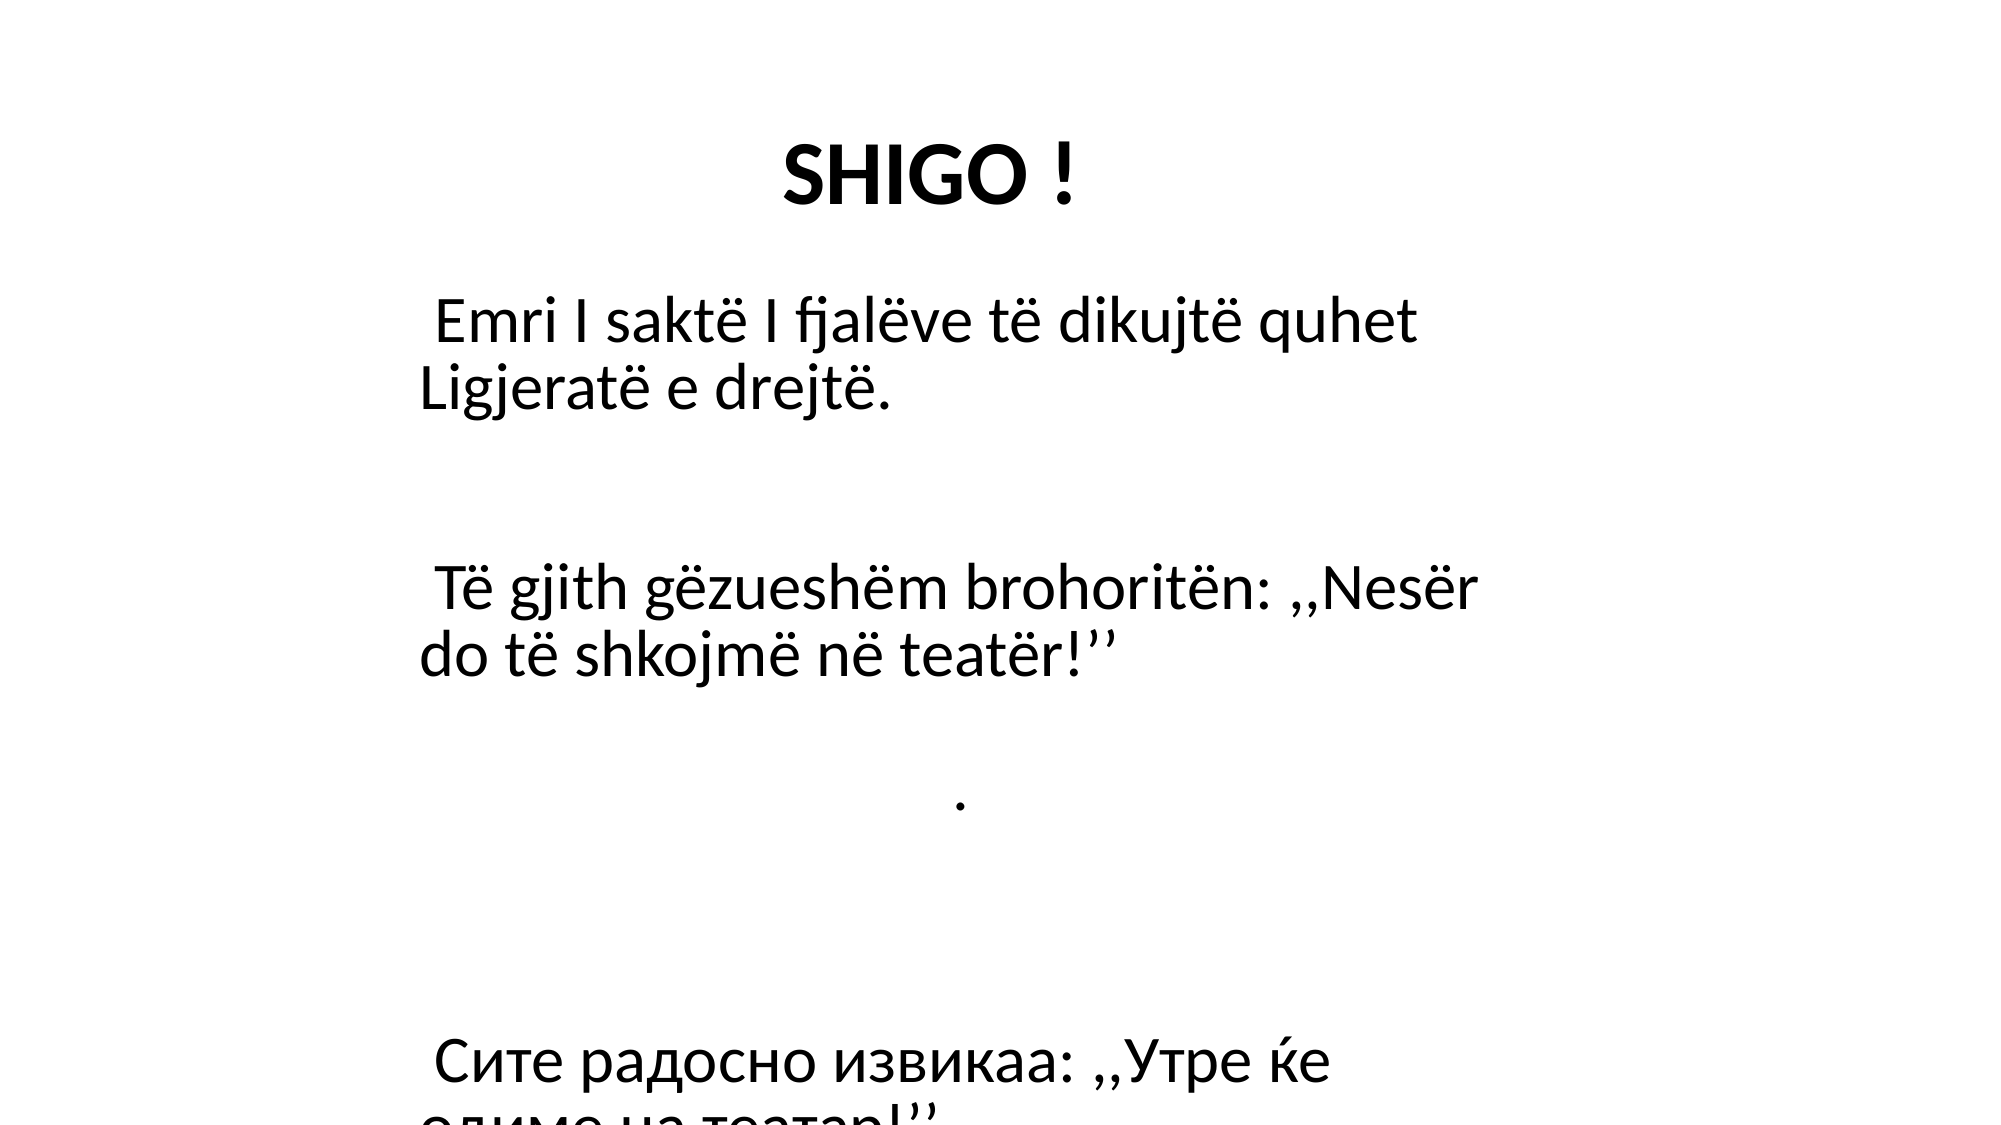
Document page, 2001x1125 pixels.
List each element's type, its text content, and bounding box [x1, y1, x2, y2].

text_box SHIGO ! [742, 128, 1141, 255]
text_box Emri I saktë I fjalëve të dikujtë quhet Ligjeratë e drejtë. Të gjith gëzueshëm brohoritën: ,,Nesër do të shkojmë në teatër!’’ . Сите радосно извикаа: ,,Утре ќе одиме на театар!’’ [405, 285, 1518, 1125]
